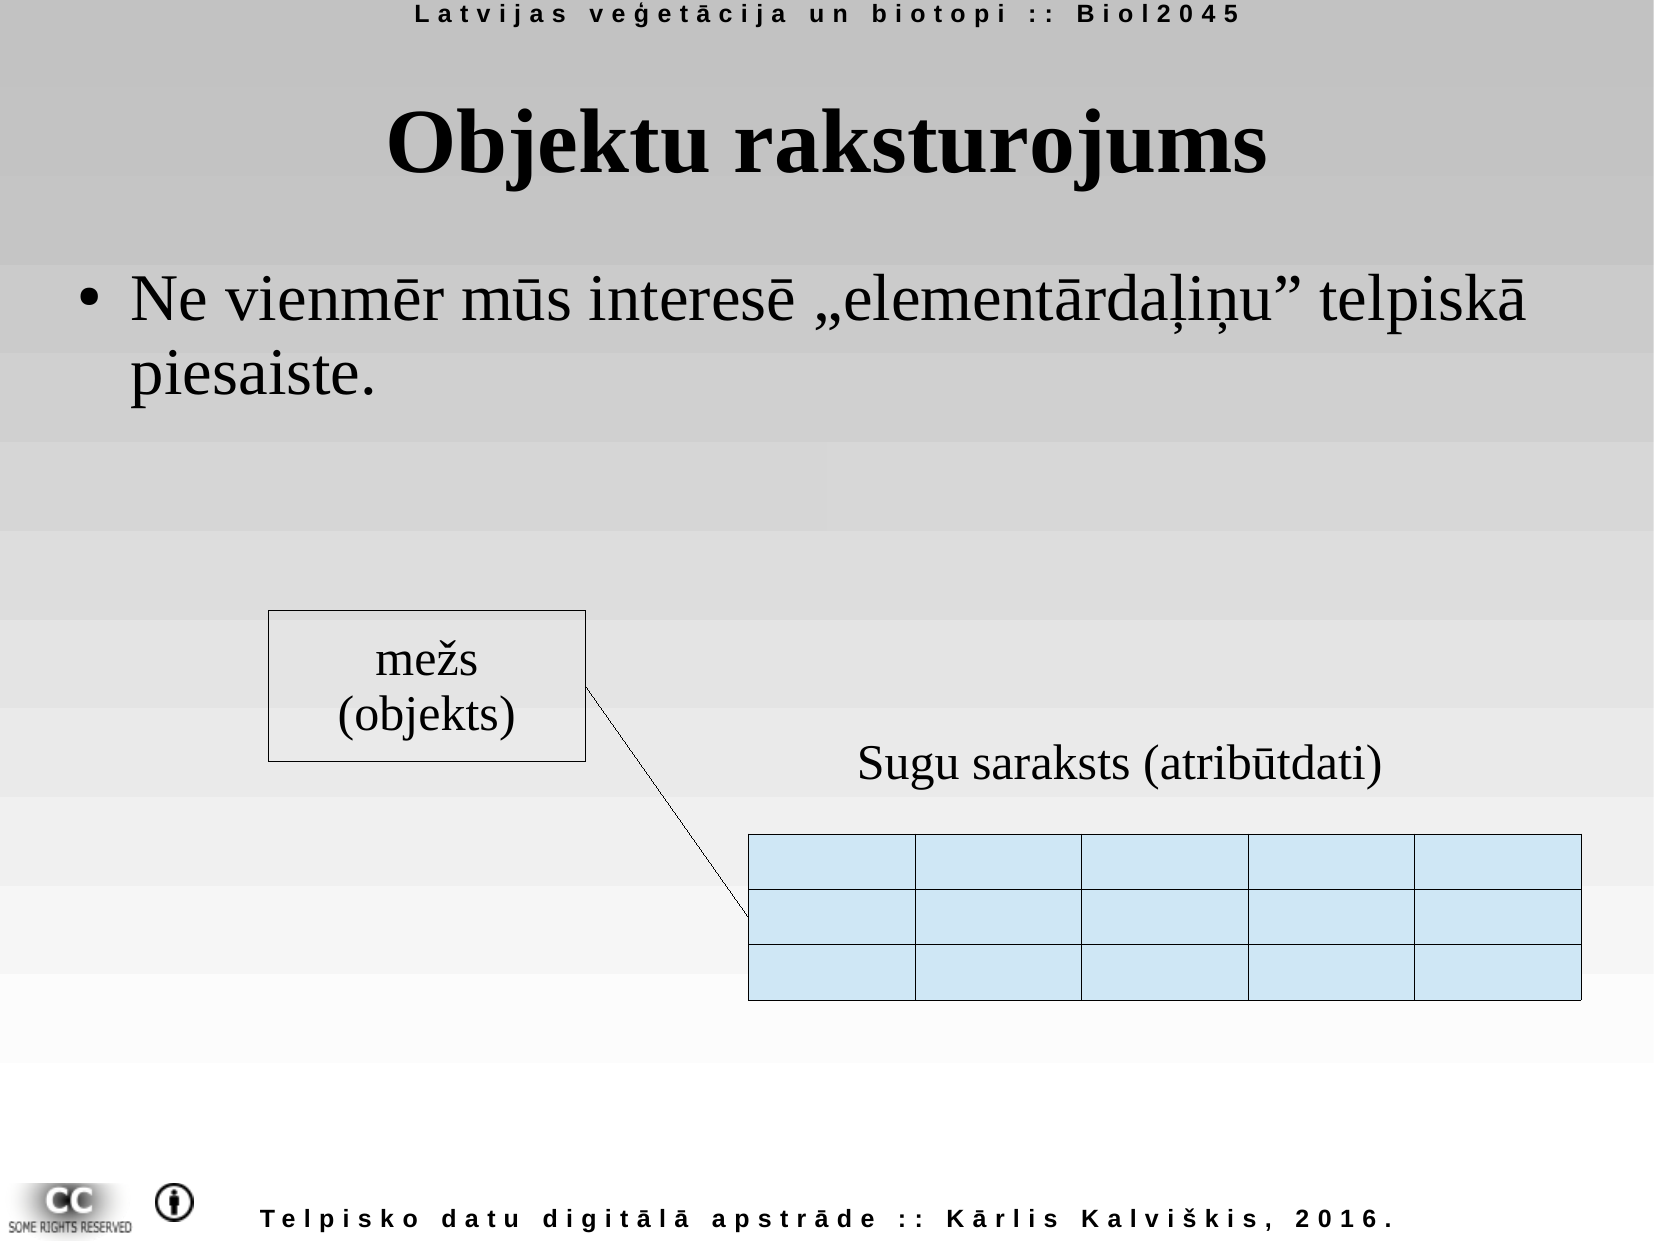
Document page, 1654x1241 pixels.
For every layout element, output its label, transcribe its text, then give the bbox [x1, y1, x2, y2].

table_cell [1082, 890, 1248, 944]
table_header [1249, 835, 1414, 889]
table_cell [1415, 890, 1581, 944]
table_header [749, 835, 915, 889]
table_cell [1082, 945, 1248, 1000]
table_cell [916, 890, 1081, 944]
title Objektu raksturojums [59, 37, 1596, 246]
text_box mežs (objekts) [268, 610, 586, 762]
table_cell [749, 945, 915, 1000]
table_cell [916, 945, 1081, 1000]
table_header [916, 835, 1081, 889]
table_cell [1249, 890, 1414, 944]
table_header [1415, 835, 1581, 889]
list Ne vienmēr mūs interesē „elementārdaļiņu” telpiskā piesaiste. [59, 261, 1596, 1175]
picture [0, 0, 1654, 1241]
table_cell [1415, 945, 1581, 1000]
table_header [1082, 835, 1248, 889]
table_cell [1249, 945, 1414, 1000]
text_box Sugu saraksts (atribūtdati) [856, 734, 1384, 791]
table_cell [749, 890, 915, 944]
